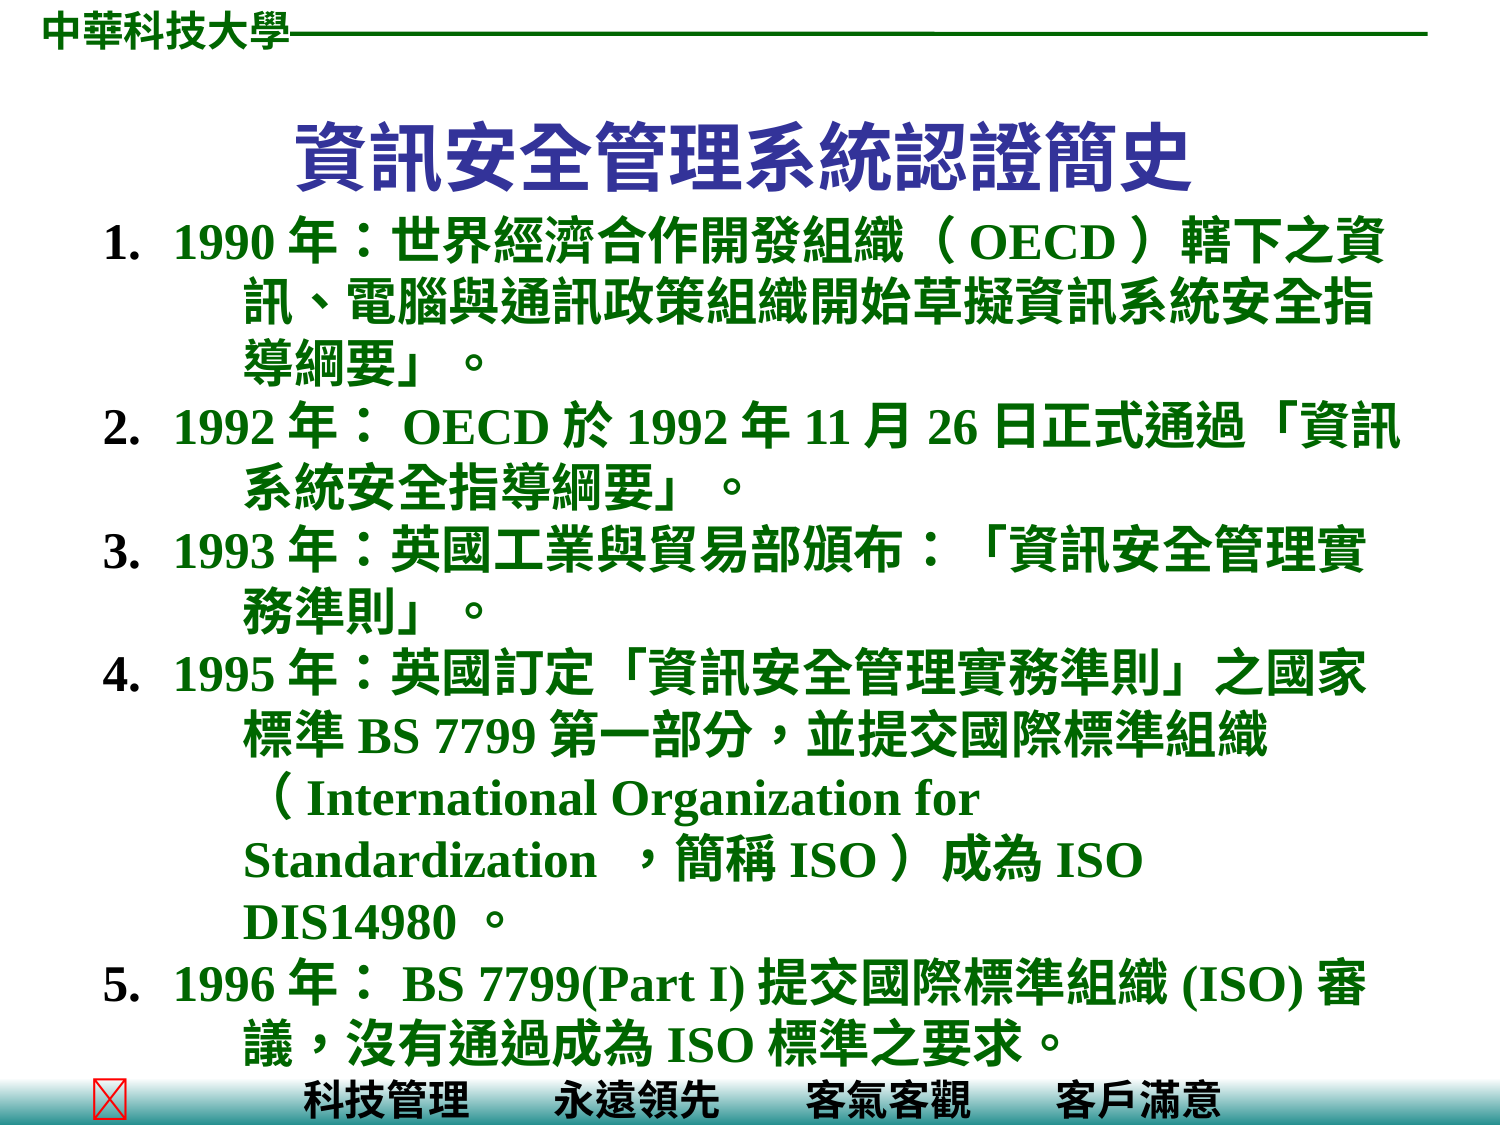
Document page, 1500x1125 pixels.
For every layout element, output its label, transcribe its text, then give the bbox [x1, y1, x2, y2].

list 1990年：世界經濟合作開發組織（OECD）轄下之資訊、電腦與通訊政策組織開始草擬資訊系統安全指導綱要」。 1992年：OECD於1992年11月26日正式通過「資訊系統安全指導綱要」。 1993年：英國工業與貿易部頒布：「資訊安全管理實務準則」。 1995年：英國訂定「資訊安全管理實務準則」之國家標準BS 7799第一部分，並提交國際標準組織（International Organization for Standardization ，簡稱ISO）成為ISO DIS14980。 1996年：BS 7799(Part Ι)提交國際標準組織(ISO)審議，沒有通過成為ISO標準之要求。 [87, 200, 1426, 1088]
title 資訊安全管理系統認證簡史 [150, 103, 1338, 197]
